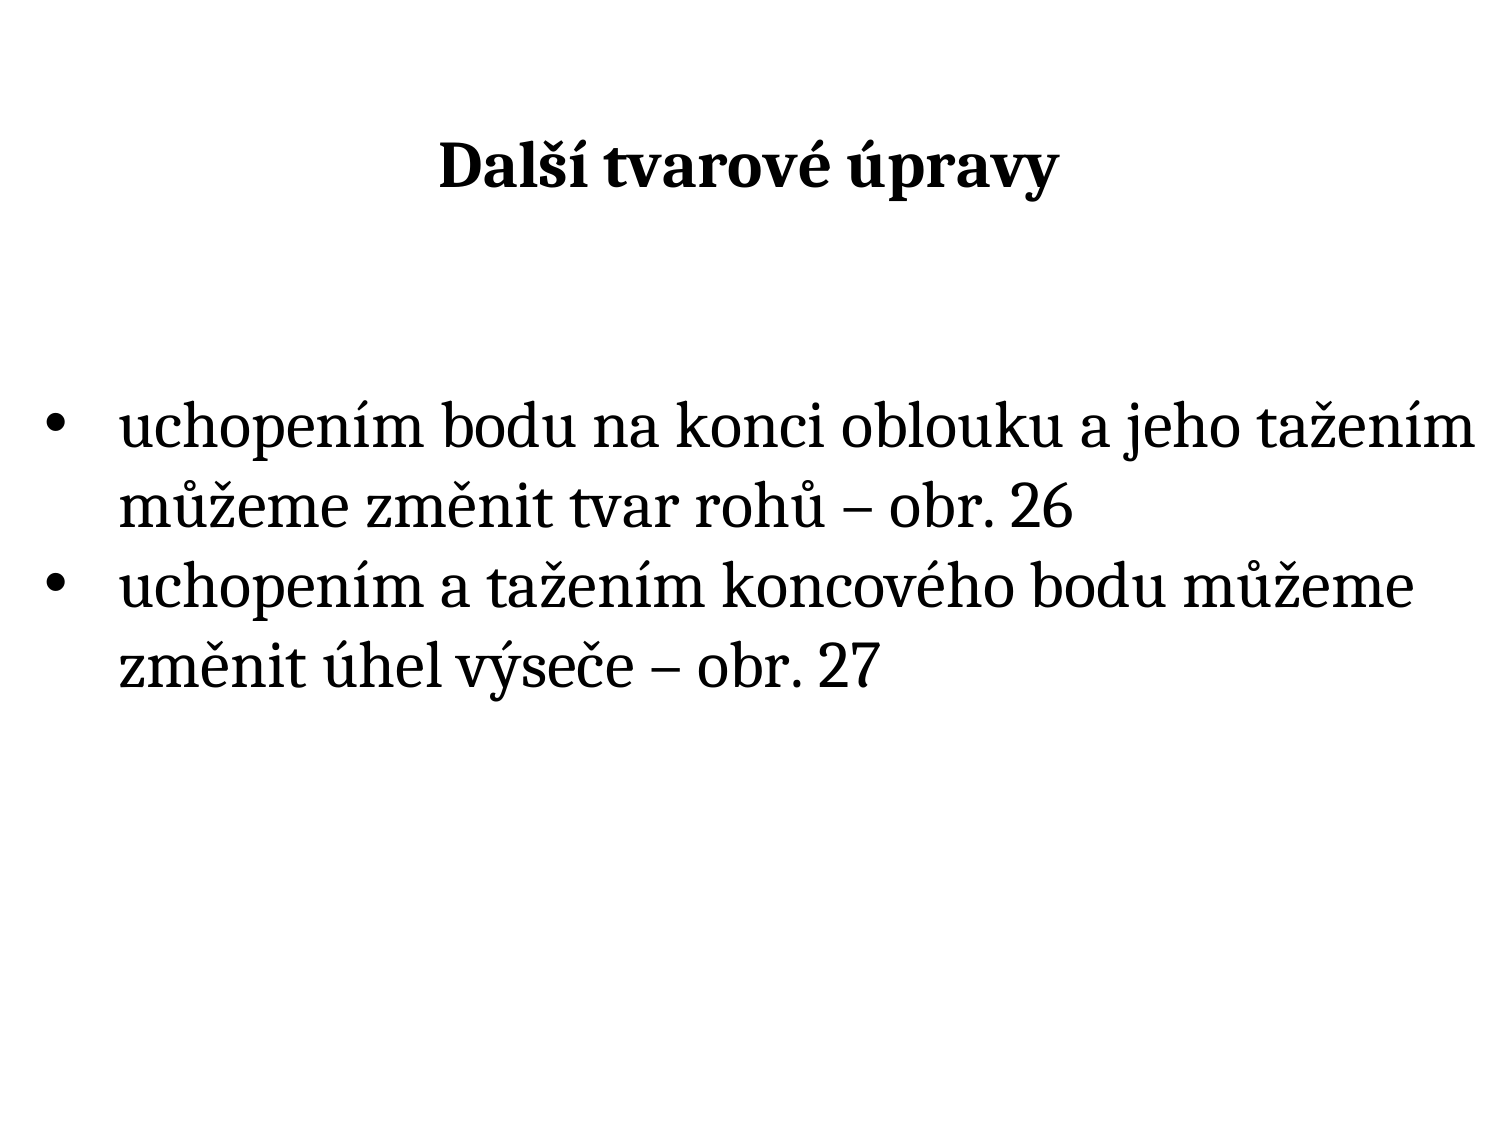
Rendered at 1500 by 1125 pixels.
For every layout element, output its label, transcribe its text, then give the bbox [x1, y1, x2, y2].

text_box uchopením bodu na konci oblouku a jeho tažením můžeme změnit tvar rohů – obr. 26 uchopením a tažením koncového bodu můžeme změnit úhel výseče – obr. 27 [0, 373, 1500, 789]
text_box Další tvarové úpravy [0, 113, 1500, 209]
